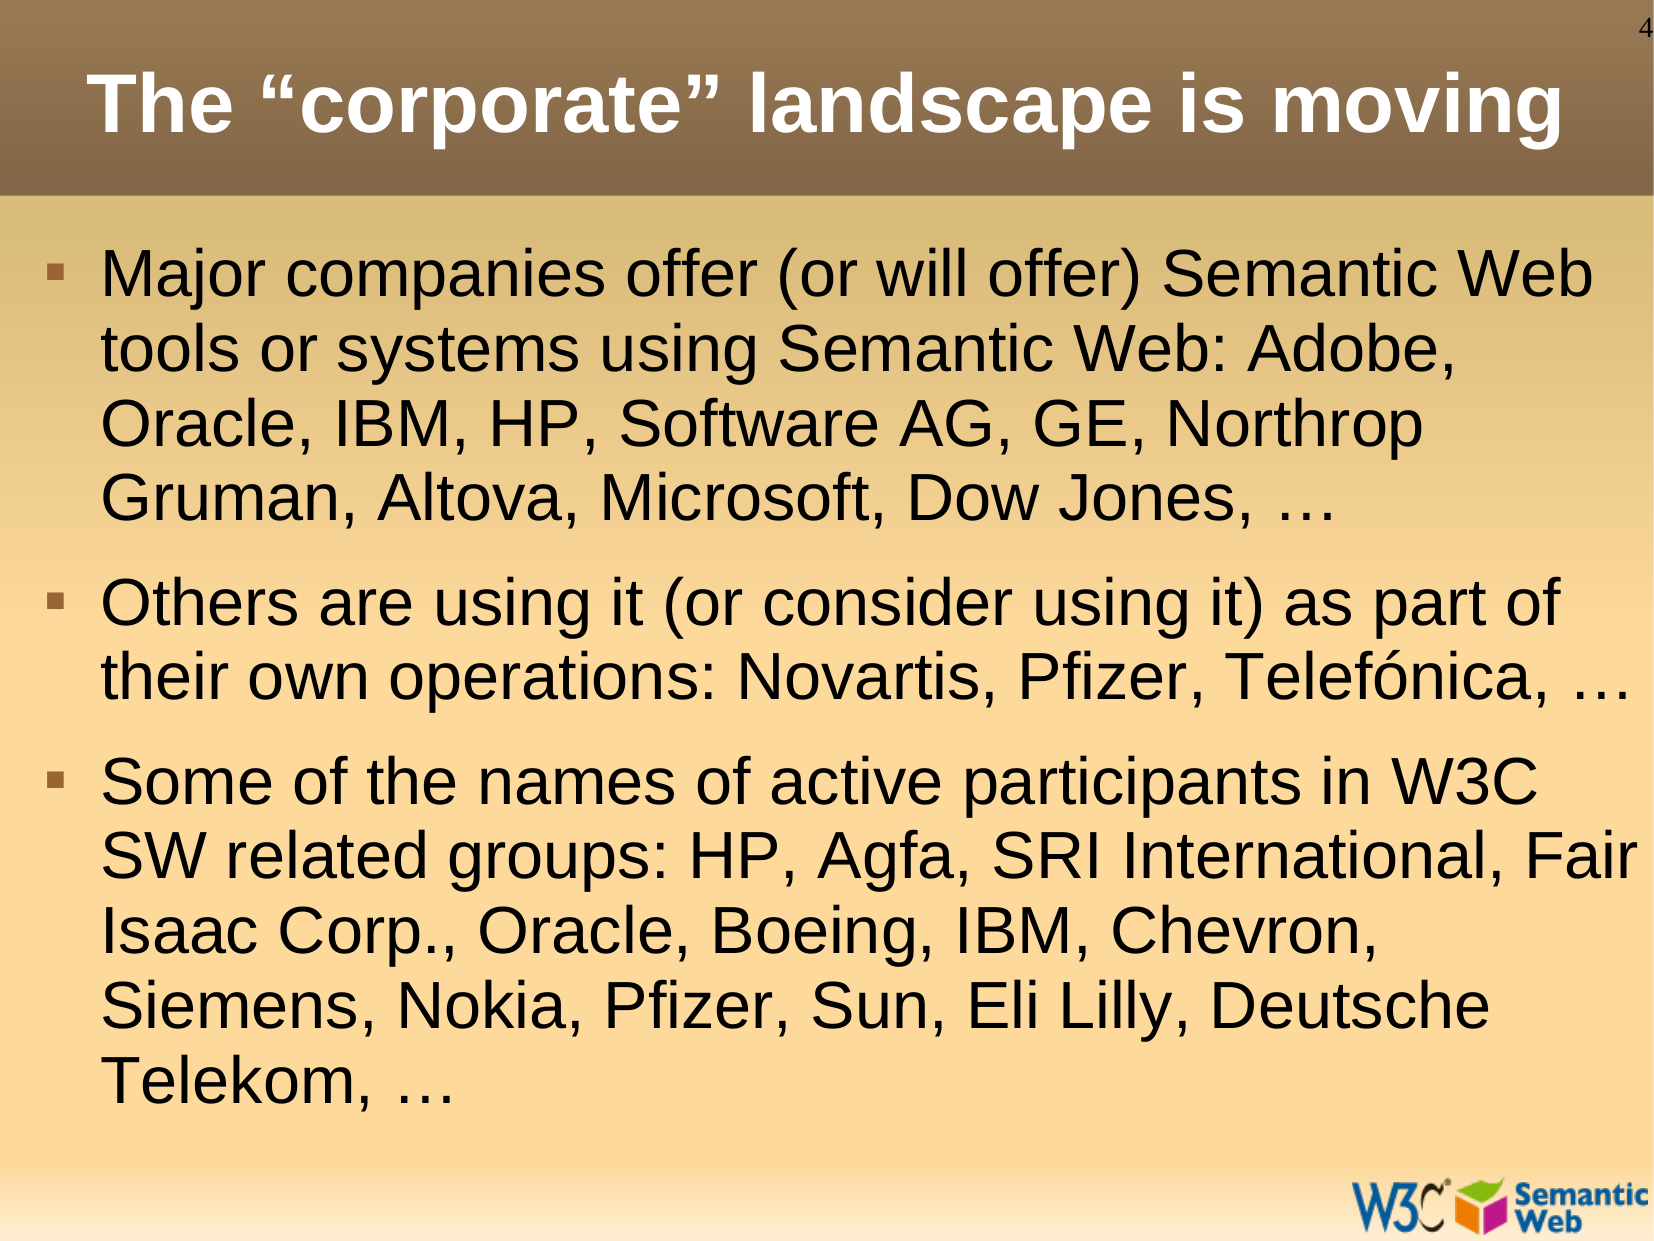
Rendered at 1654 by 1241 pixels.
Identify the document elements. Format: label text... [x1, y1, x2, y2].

list Major companies offer (or will offer) Semantic Web tools or systems using Semantic Web: Adobe, Oracle, IBM, HP, Software AG, GE, Northrop Gruman, Altova, Microsoft, Dow Jones, … Others are using it (or consider using it) as part of their own operations: Novartis, Pfizer, Telefónica, … Some of the names of active participants in W3C SW related groups: HP, Agfa, SRI International, Fair Isaac Corp., Oracle, Boeing, IBM, Chevron, Siemens, Nokia, Pfizer, Sun, Eli Lilly, Deutsche Telekom, … [29, 236, 1654, 1222]
title The “corporate” landscape is moving [0, 0, 1654, 208]
picture [0, 208, 1654, 1241]
